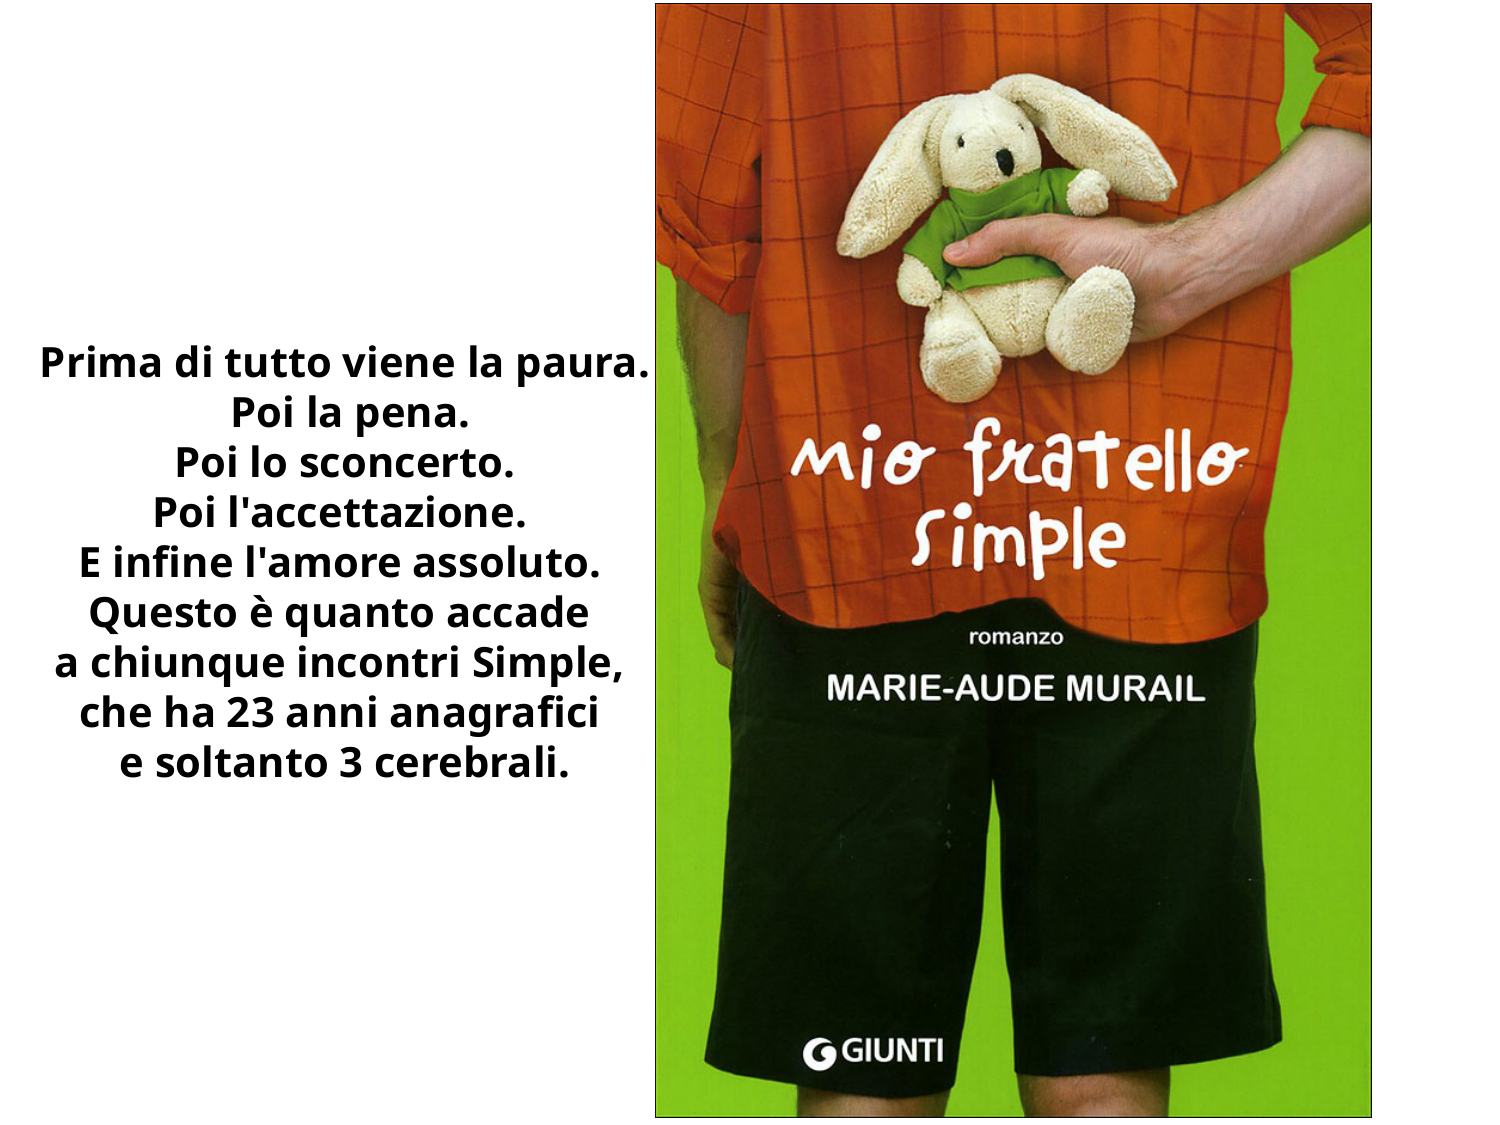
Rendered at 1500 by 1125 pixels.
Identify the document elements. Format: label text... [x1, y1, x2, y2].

text_box Prima di tutto viene la paura. Poi la pena. Poi lo sconcerto. Poi l'accettazione. E infine l'amore assoluto. Questo è quanto accade a chiunque incontri Simple, che ha 23 anni anagrafici e soltanto 3 cerebrali. [0, 328, 721, 794]
picture [655, 3, 1372, 1118]
